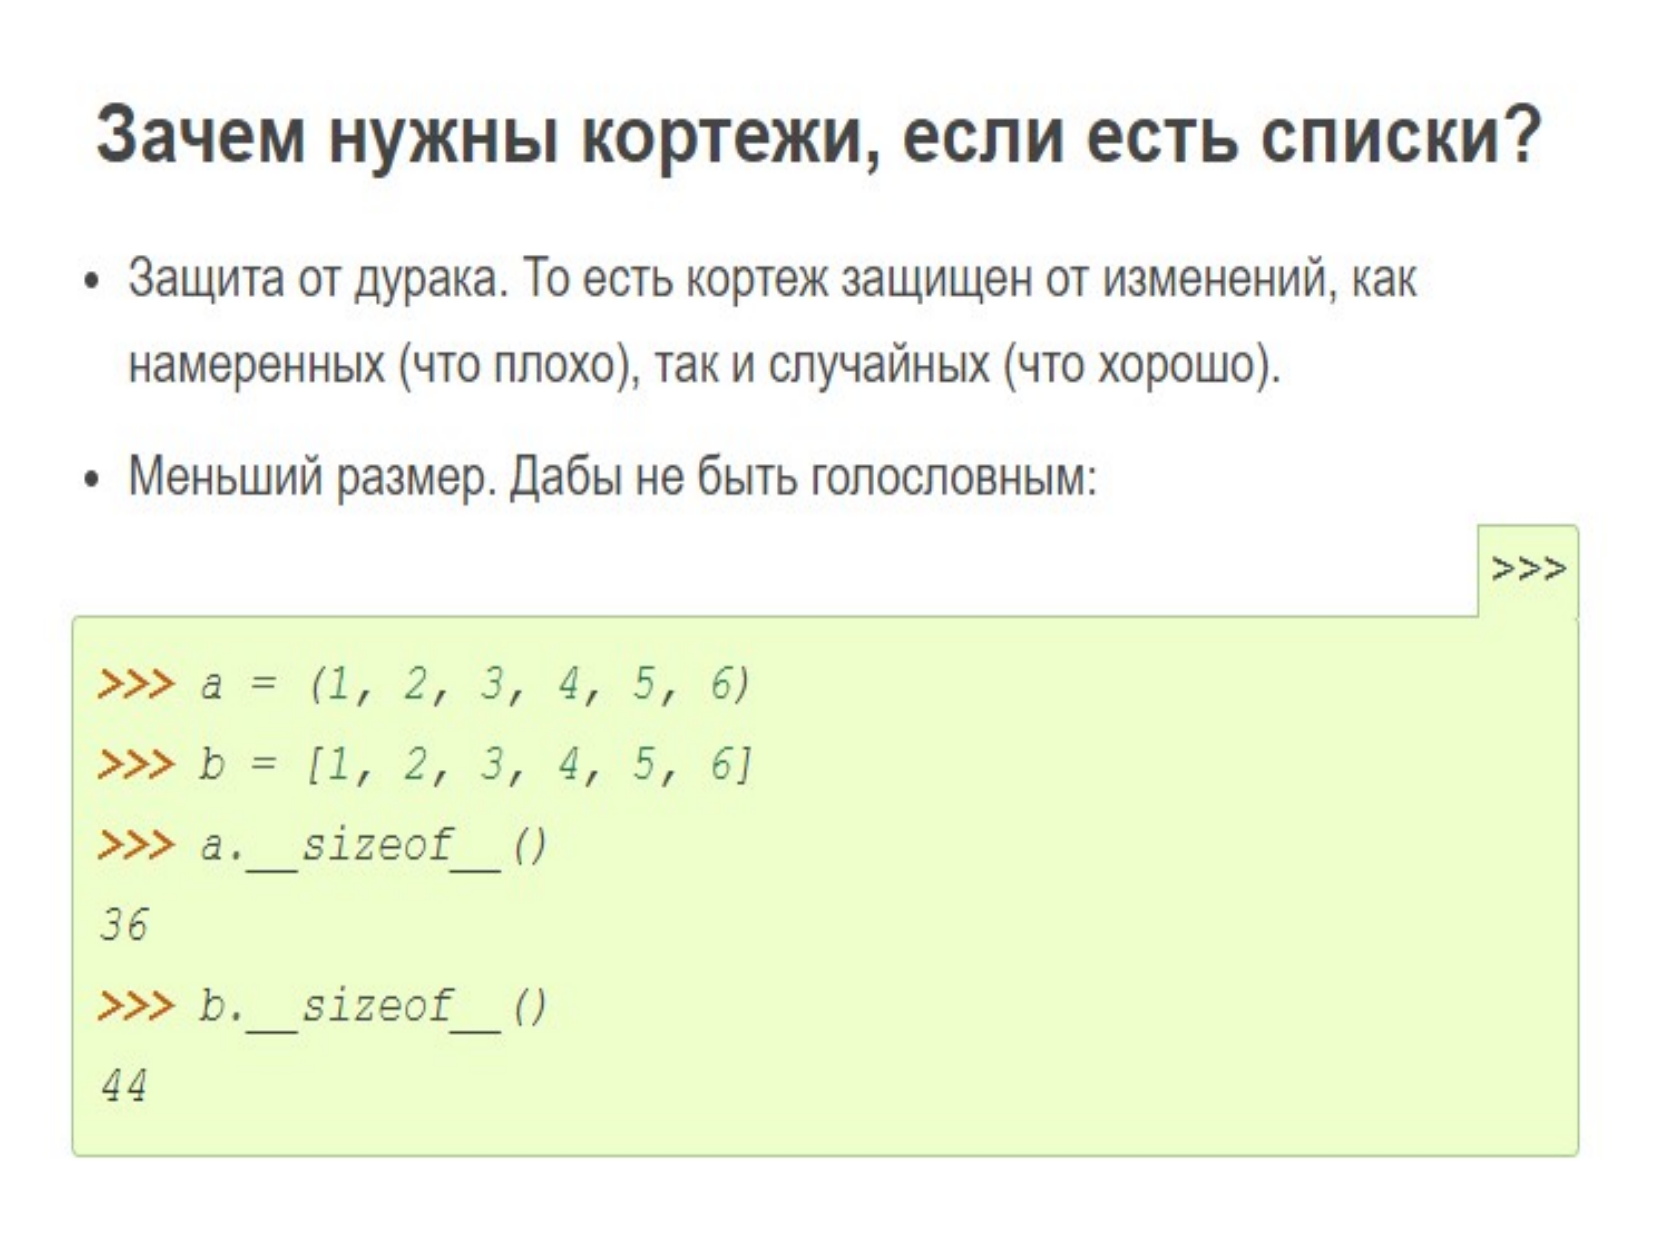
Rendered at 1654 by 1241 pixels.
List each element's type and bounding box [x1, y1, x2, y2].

picture [43, 42, 1607, 1193]
